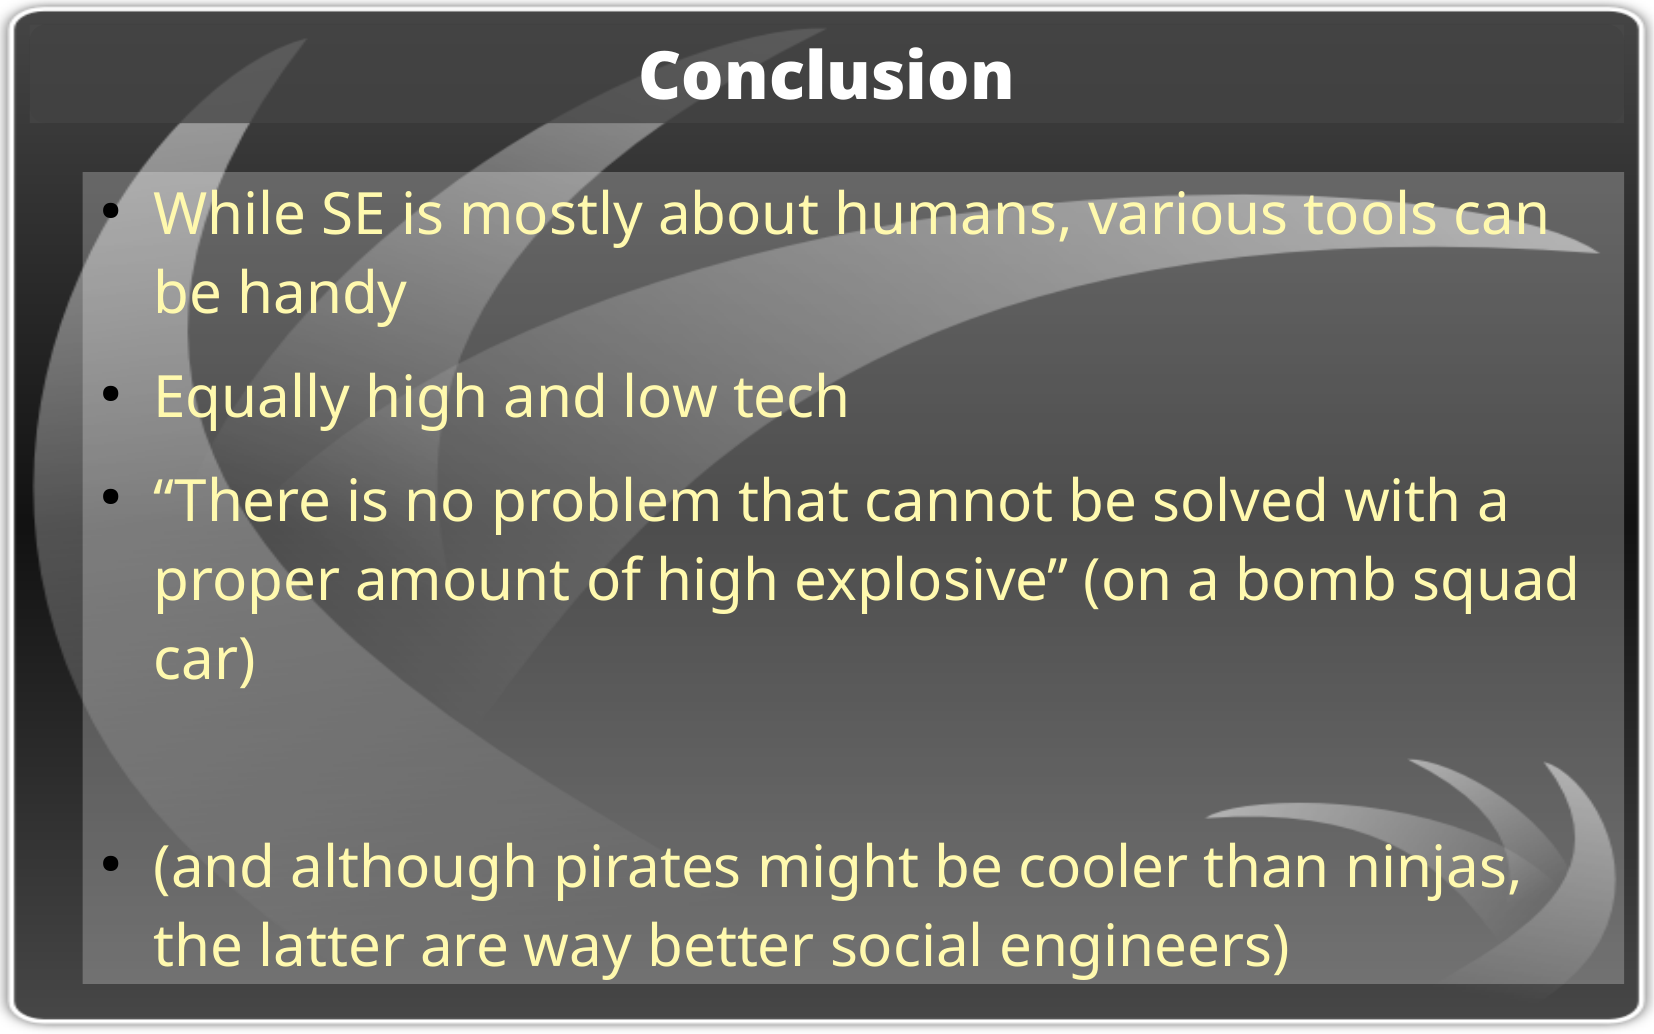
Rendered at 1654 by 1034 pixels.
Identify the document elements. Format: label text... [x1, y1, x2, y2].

title Conclusion [29, 24, 1625, 124]
picture [0, 0, 1654, 1034]
list While SE is mostly about humans, various tools can be handy Equally high and low tech “There is no problem that cannot be solved with a proper amount of high explosive” (on a bomb squad car) (and although pirates might be cooler than ninjas, the latter are way better social engineers) [82, 172, 1625, 962]
